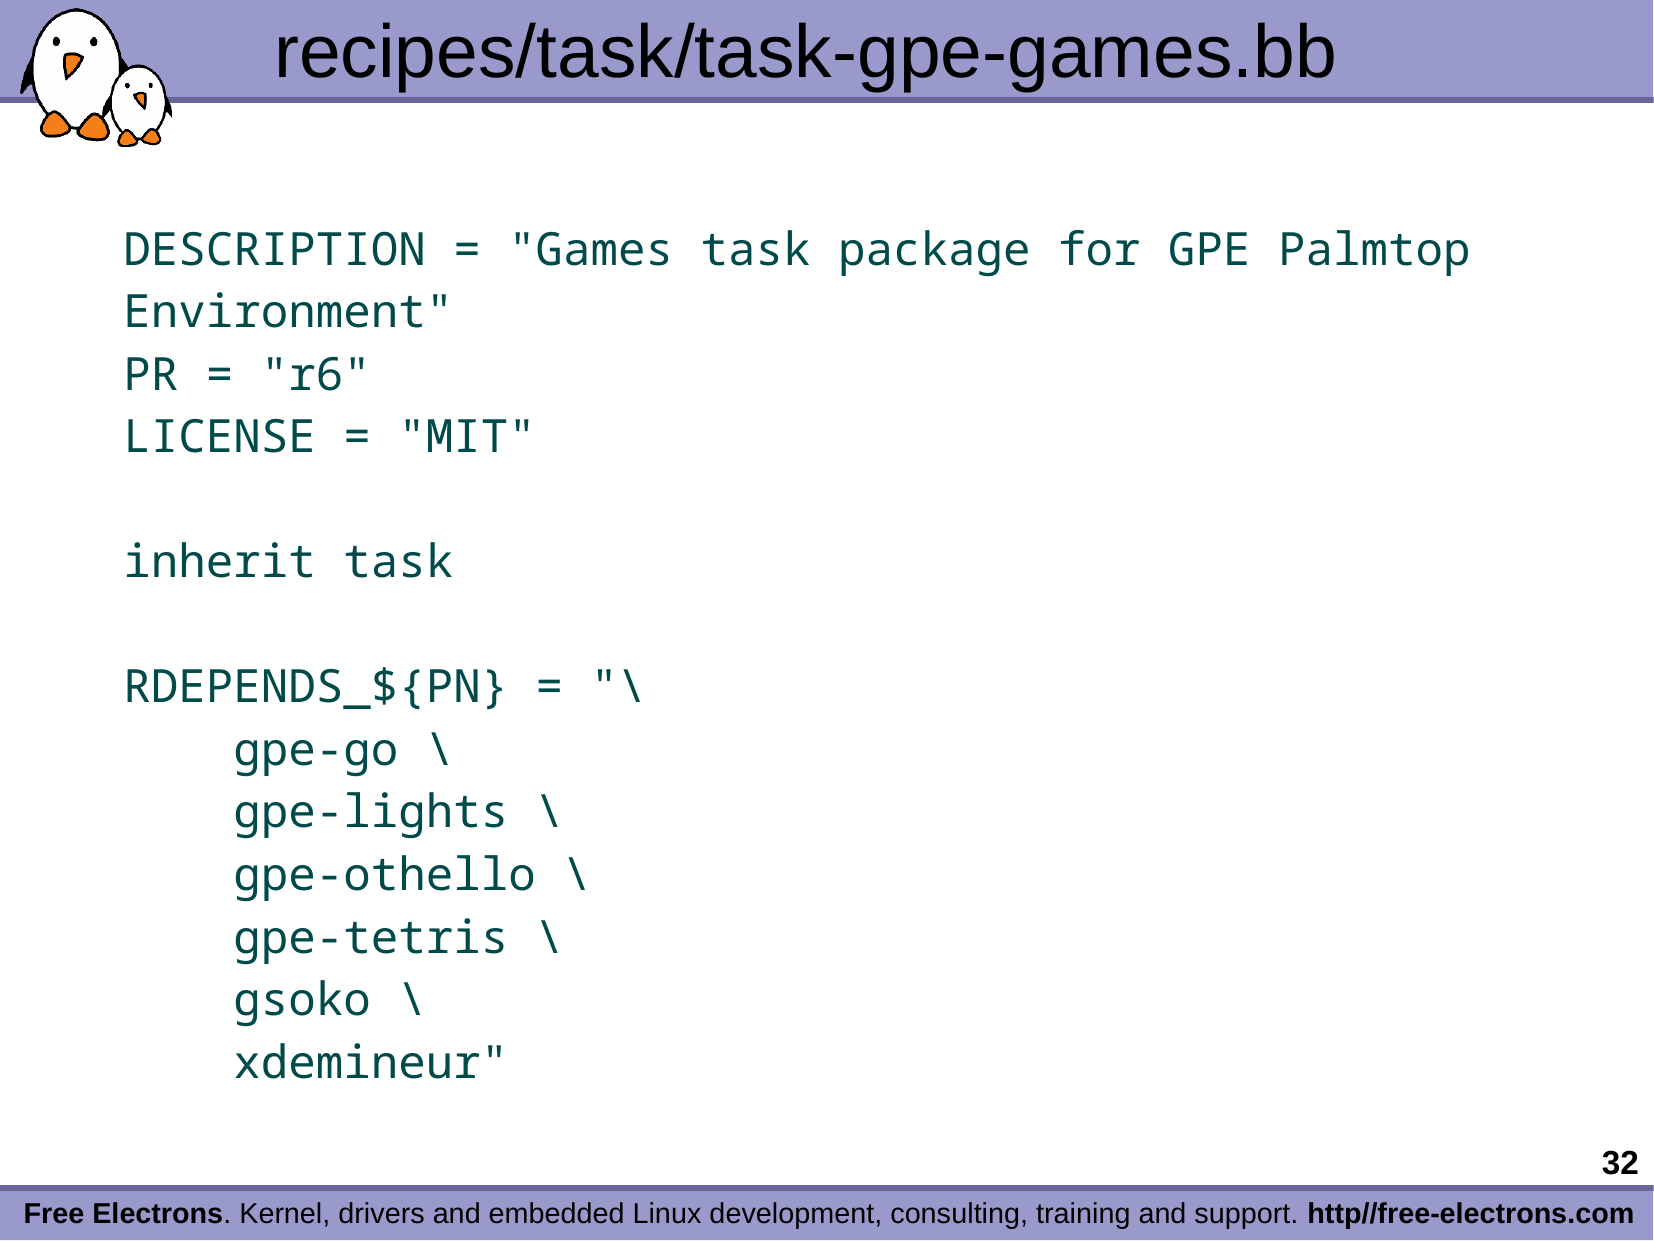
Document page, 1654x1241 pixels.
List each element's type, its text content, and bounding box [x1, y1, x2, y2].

title recipes/task/task-gpe-games.bb [60, 0, 1551, 104]
picture [20, 8, 172, 147]
list DESCRIPTION = "Games task package for GPE Palmtop Environment" PR = "r6" LICENSE = "MIT" inherit task RDEPENDS_${PN} = "\ gpe-go \ gpe-lights \ gpe-othello \ gpe-tetris \ gsoko \ xdemineur" [105, 216, 1518, 1066]
